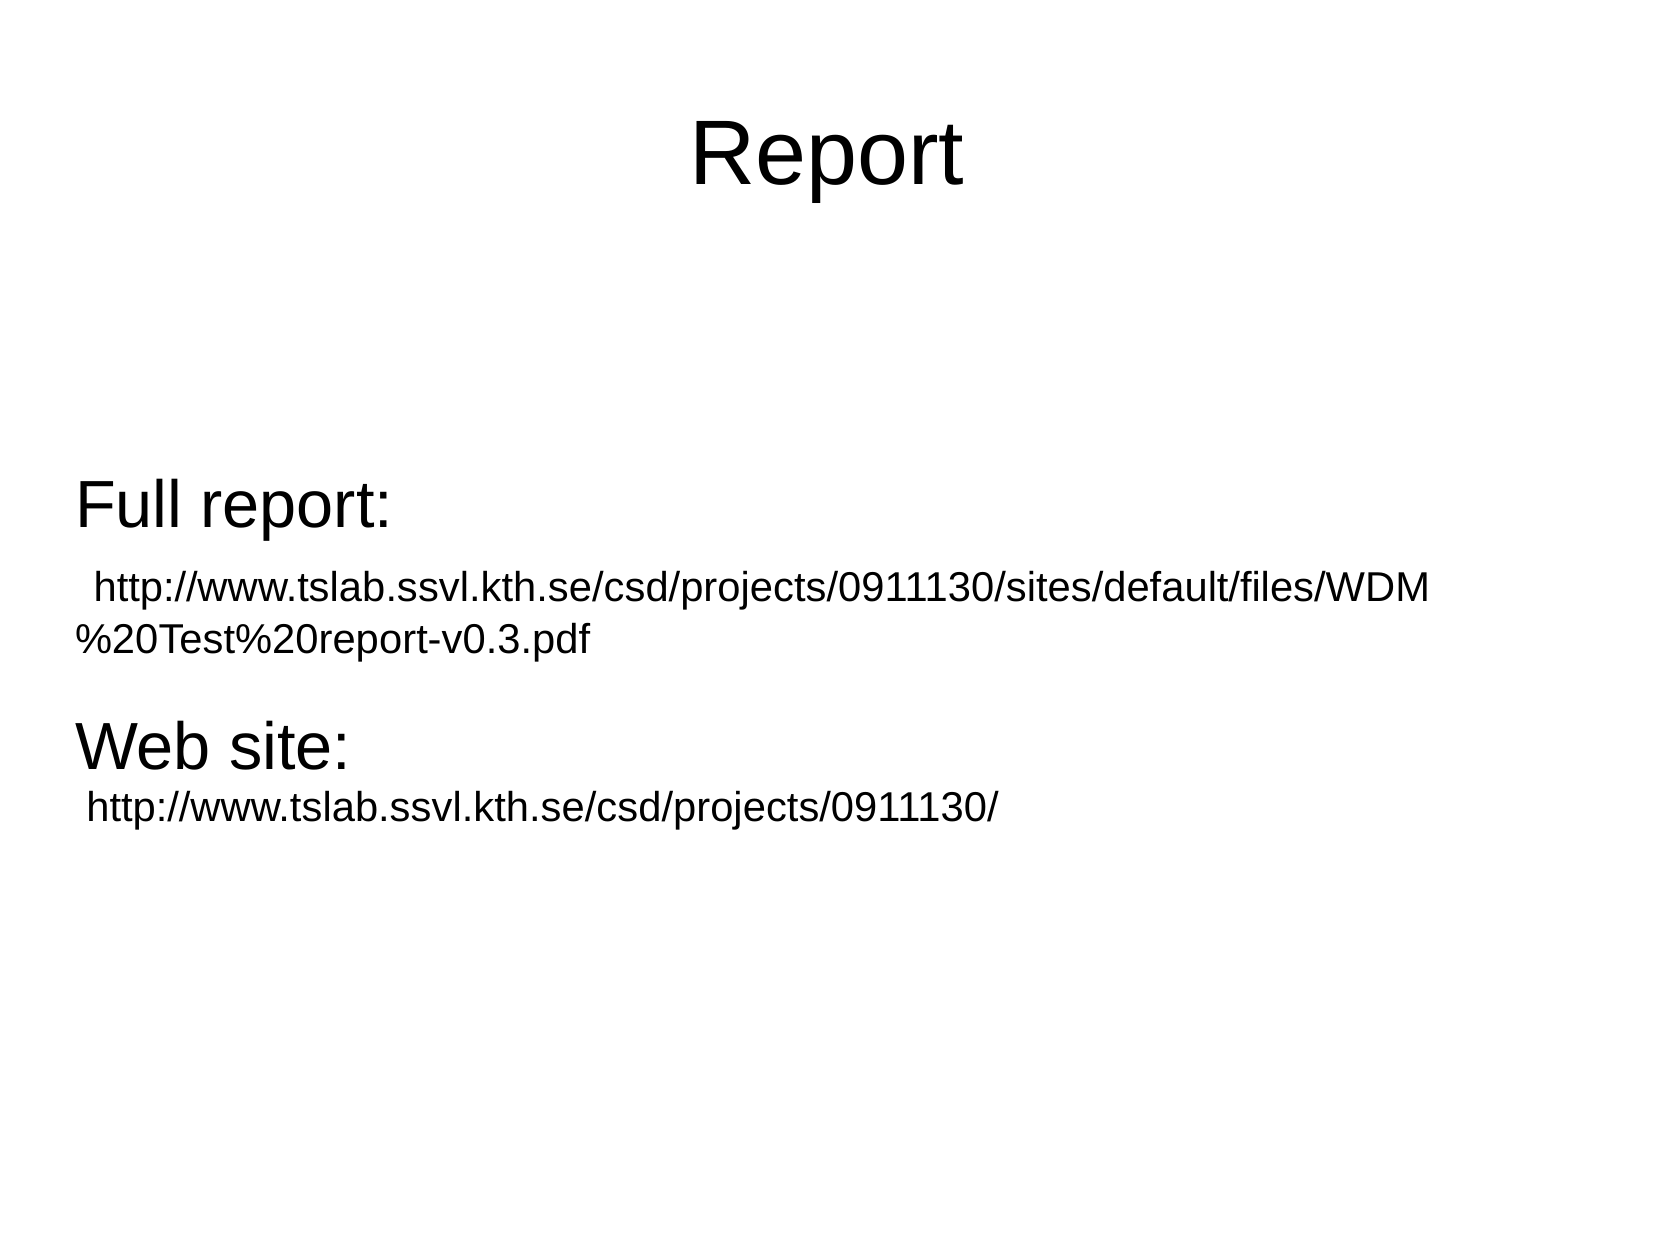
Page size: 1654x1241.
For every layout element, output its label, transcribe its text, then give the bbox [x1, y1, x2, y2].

title Report [82, 56, 1571, 250]
subtitle Full report: http://www.tslab.ssvl.kth.se/csd/projects/0911130/sites/default/files/WDM%20Test%20report-v0.3.pdf Web site: http://www.tslab.ssvl.kth.se/csd/projects/0911130/ [75, 321, 1564, 1126]
